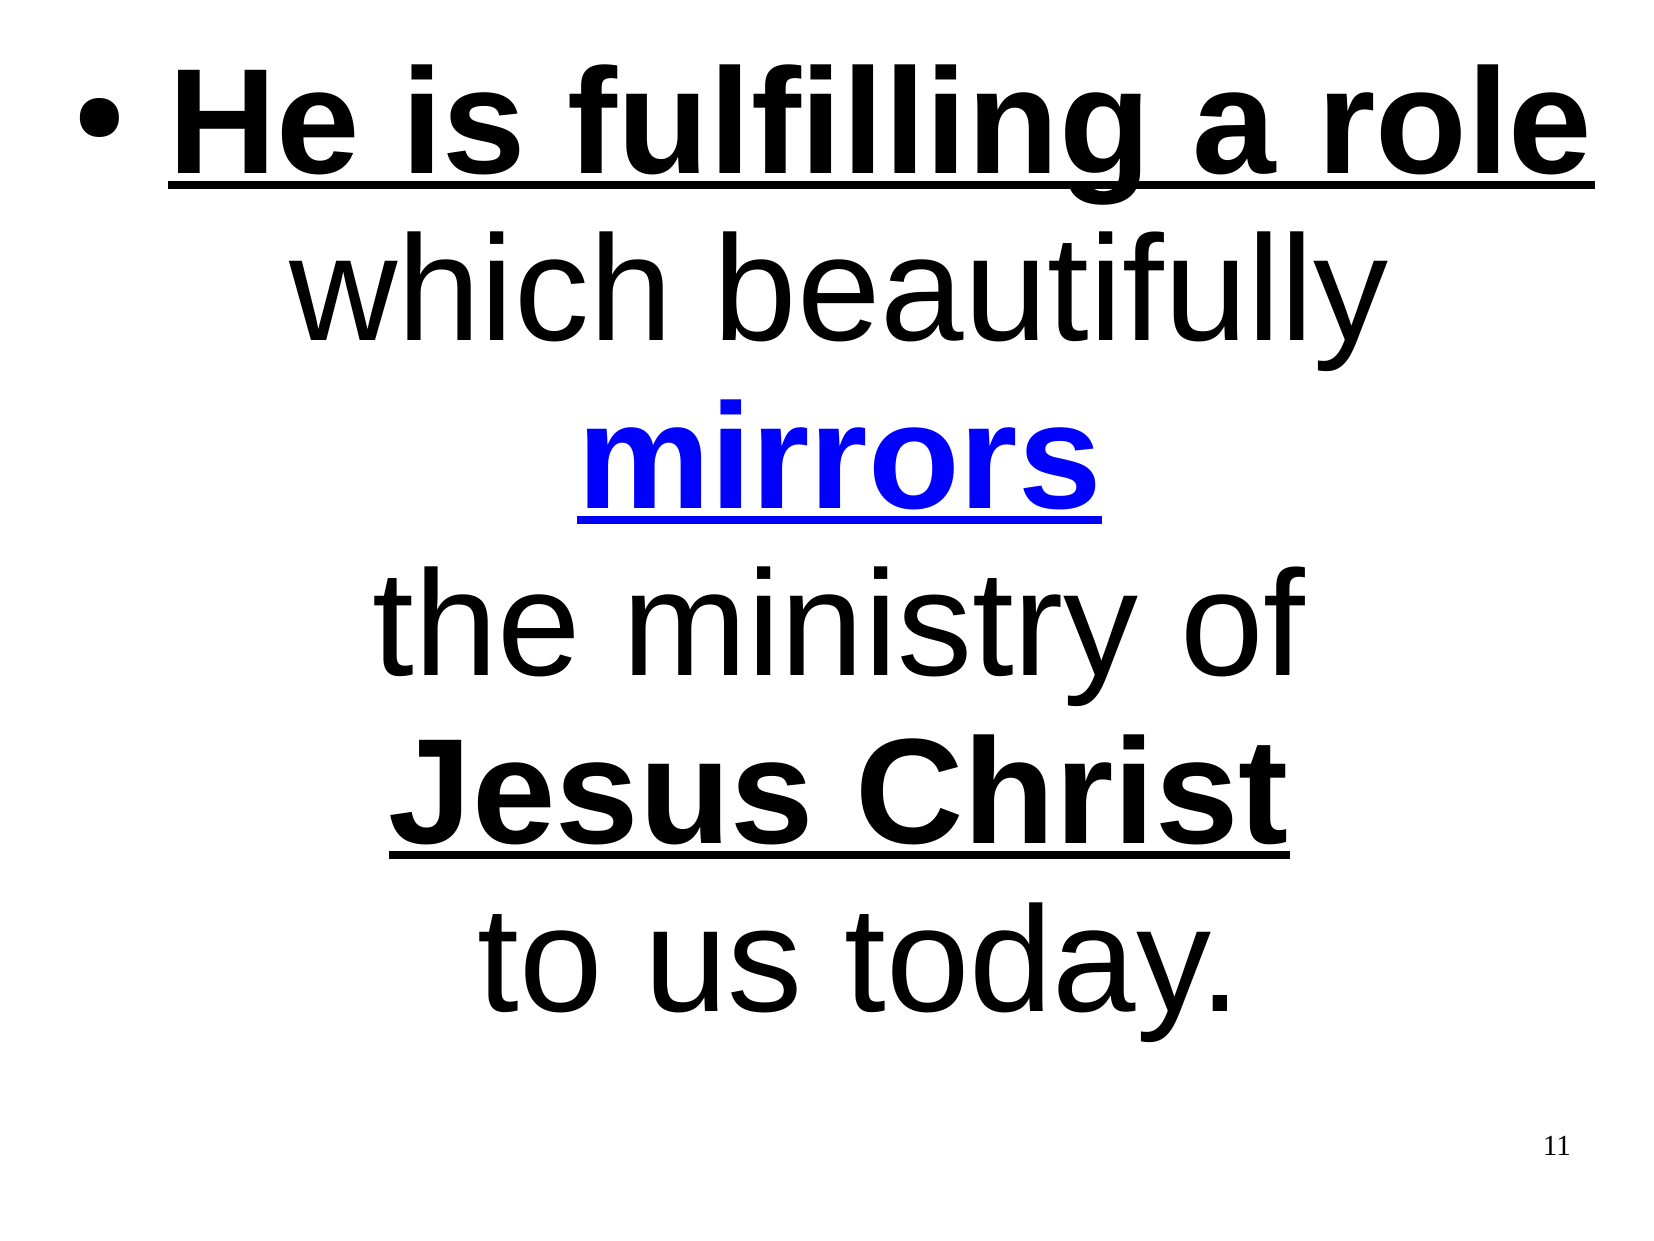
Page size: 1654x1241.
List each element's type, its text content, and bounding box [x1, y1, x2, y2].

list He is fulfilling a role which beautifully mirrors the ministry of Jesus Christ to us today. [37, 37, 1613, 1238]
